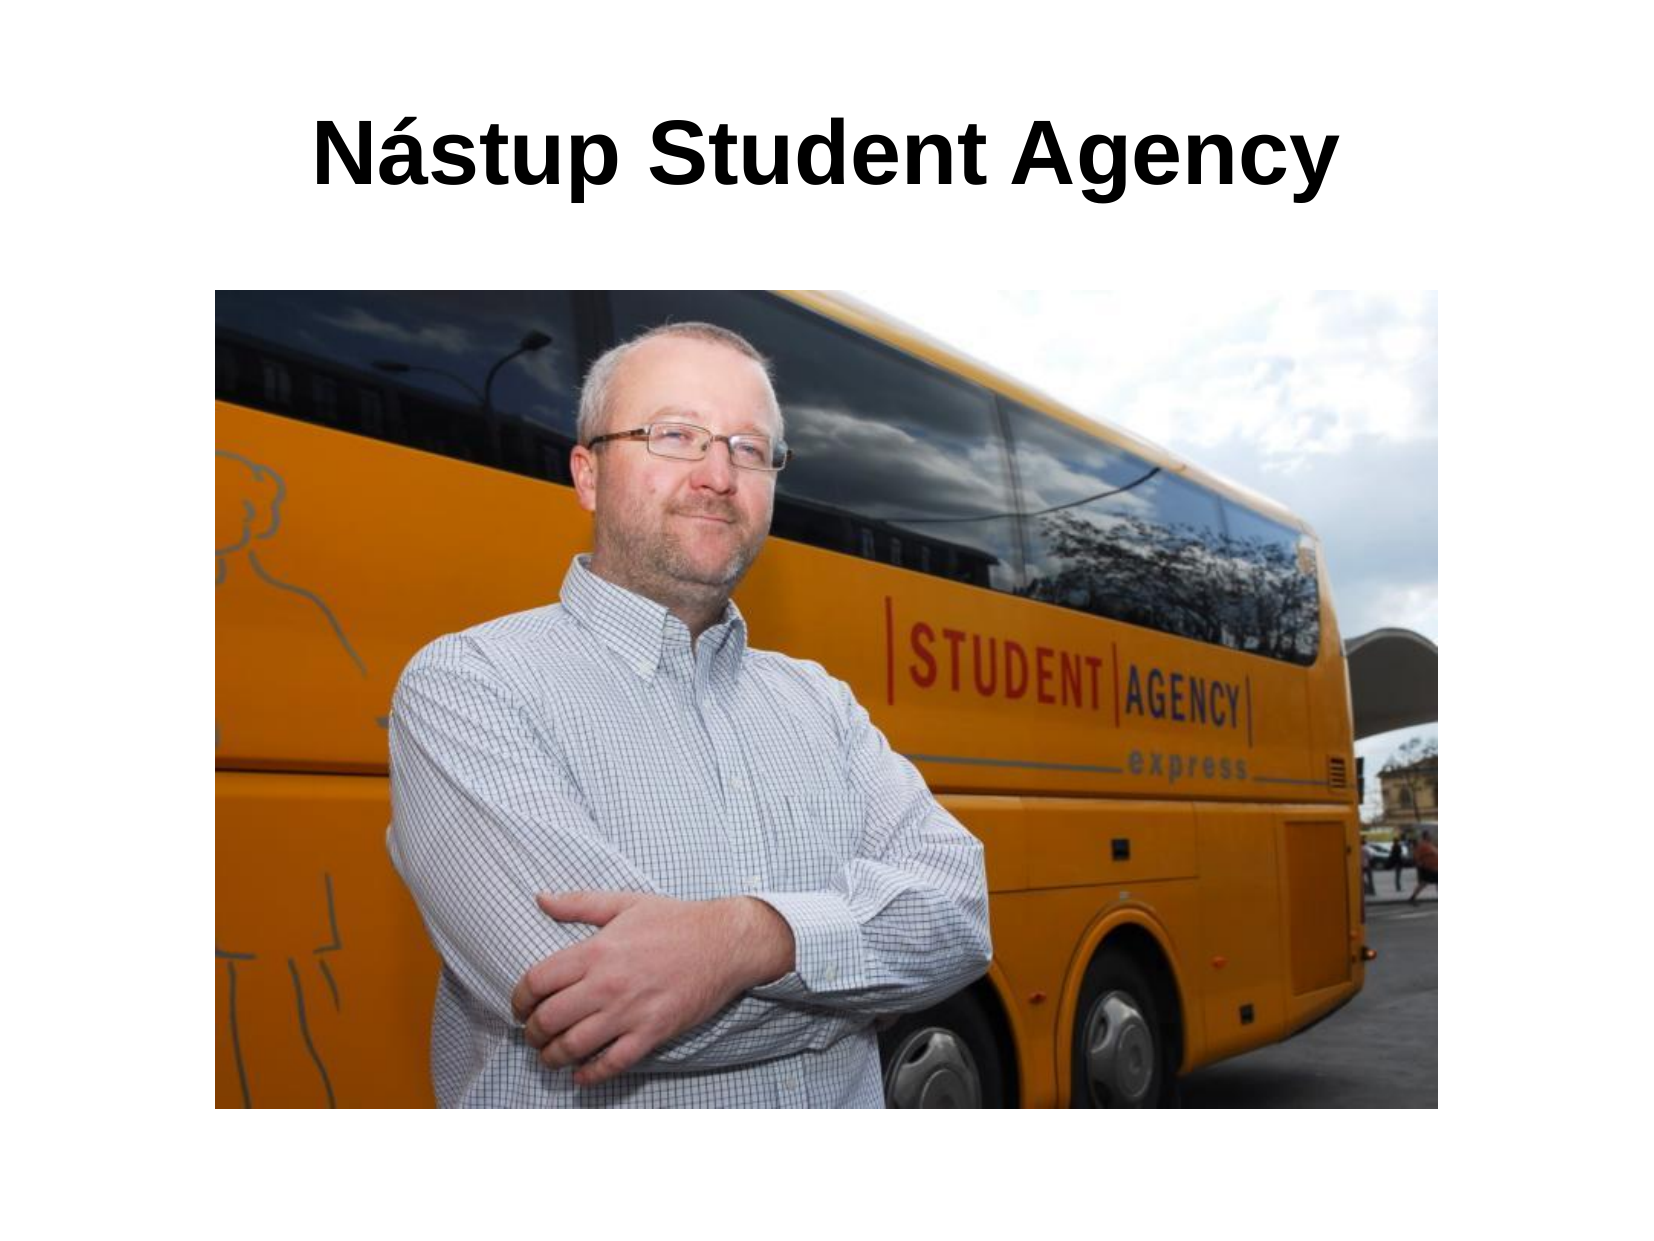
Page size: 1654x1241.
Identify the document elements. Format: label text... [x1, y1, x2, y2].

picture [215, 290, 1438, 1109]
title Nástup Student Agency [82, 49, 1571, 257]
